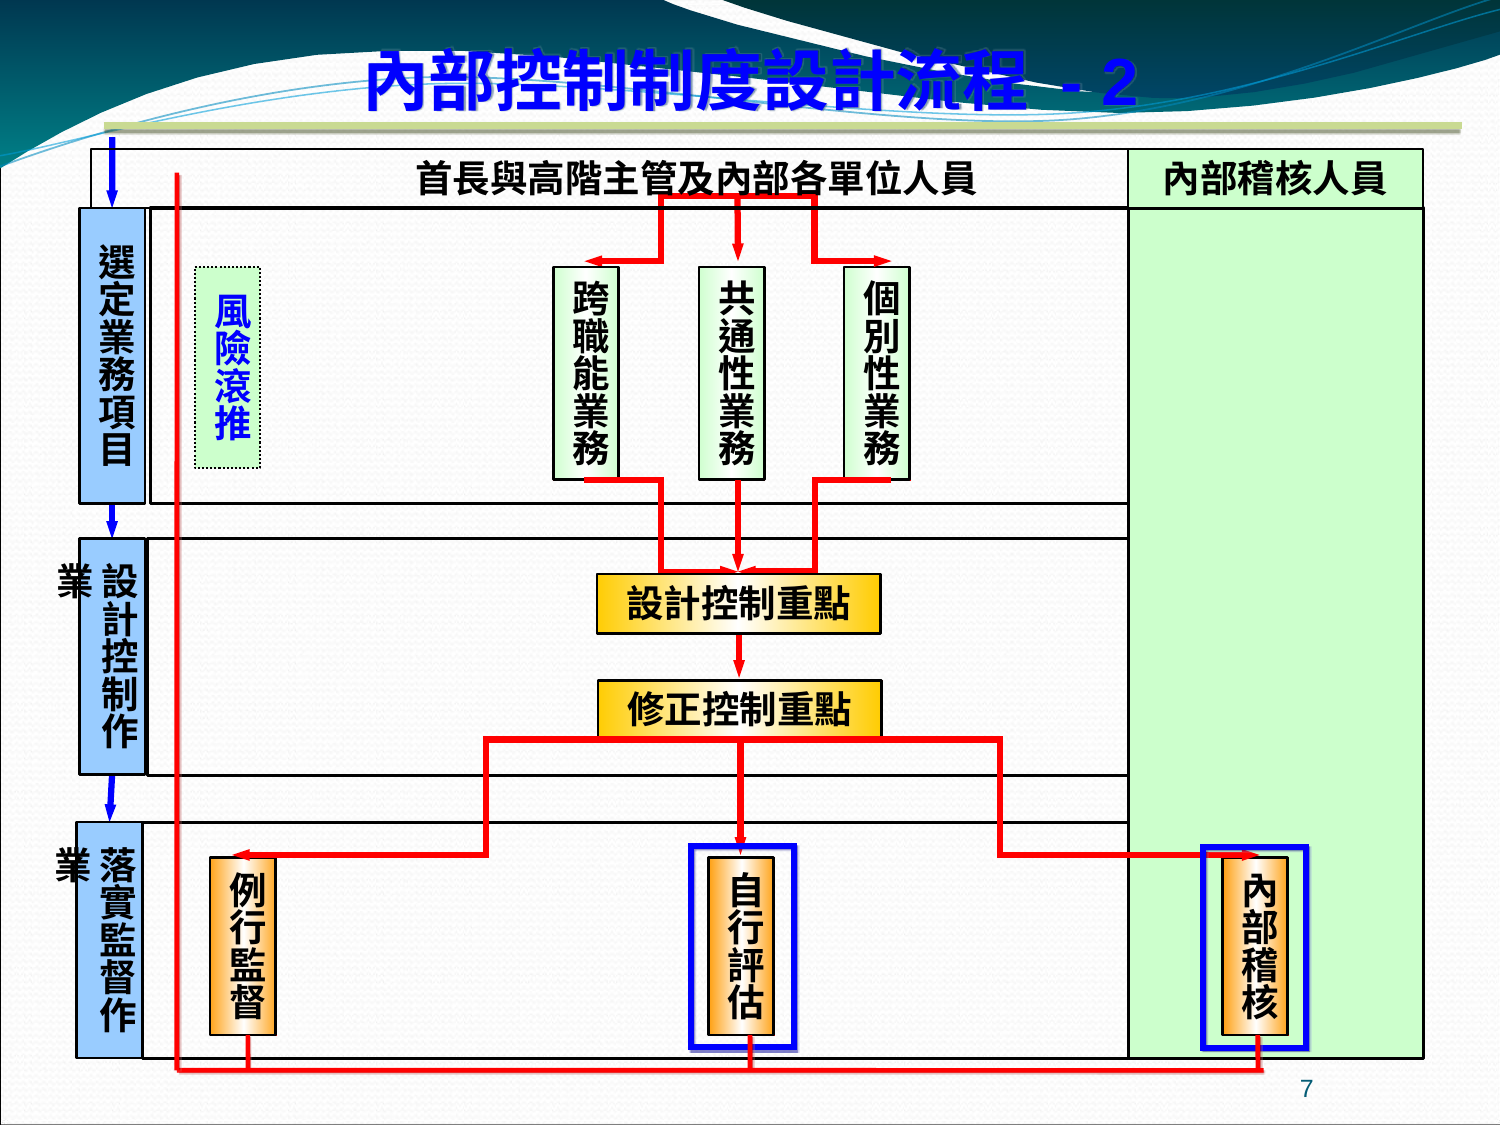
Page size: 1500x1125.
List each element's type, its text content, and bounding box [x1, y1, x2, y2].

text_box [97, 85, 138, 138]
text_box 自行評估 [708, 857, 774, 1035]
text_box 設計控制作業 [79, 539, 145, 775]
text_box 選定業務項目 [79, 208, 145, 503]
text_box 首長與高階主管及內部各單位人員 [91, 149, 1128, 208]
text_box 內部控制制度設計流程 - 2 [170, 31, 1331, 126]
text_box 修正控制重點 [598, 680, 882, 736]
text_box 落實監督作業 [77, 822, 142, 1058]
text_box [1257, 853, 1303, 1045]
text_box 內部稽核 [1222, 857, 1288, 1035]
text_box 跨職能業務 [553, 267, 619, 480]
text_box 例行監督 [210, 857, 276, 1035]
text_box [1128, 858, 1255, 1059]
text_box 內部稽核人員 [1128, 149, 1423, 208]
text_box 風險滾推 [195, 267, 260, 468]
text_box [1042, 137, 1084, 149]
text_box 設計控制重點 [597, 574, 881, 633]
text_box 個別性業務 [844, 267, 910, 480]
text_box 共通性業務 [699, 267, 764, 480]
text_box [1209, 858, 1255, 1045]
text_box [1128, 208, 1426, 1103]
